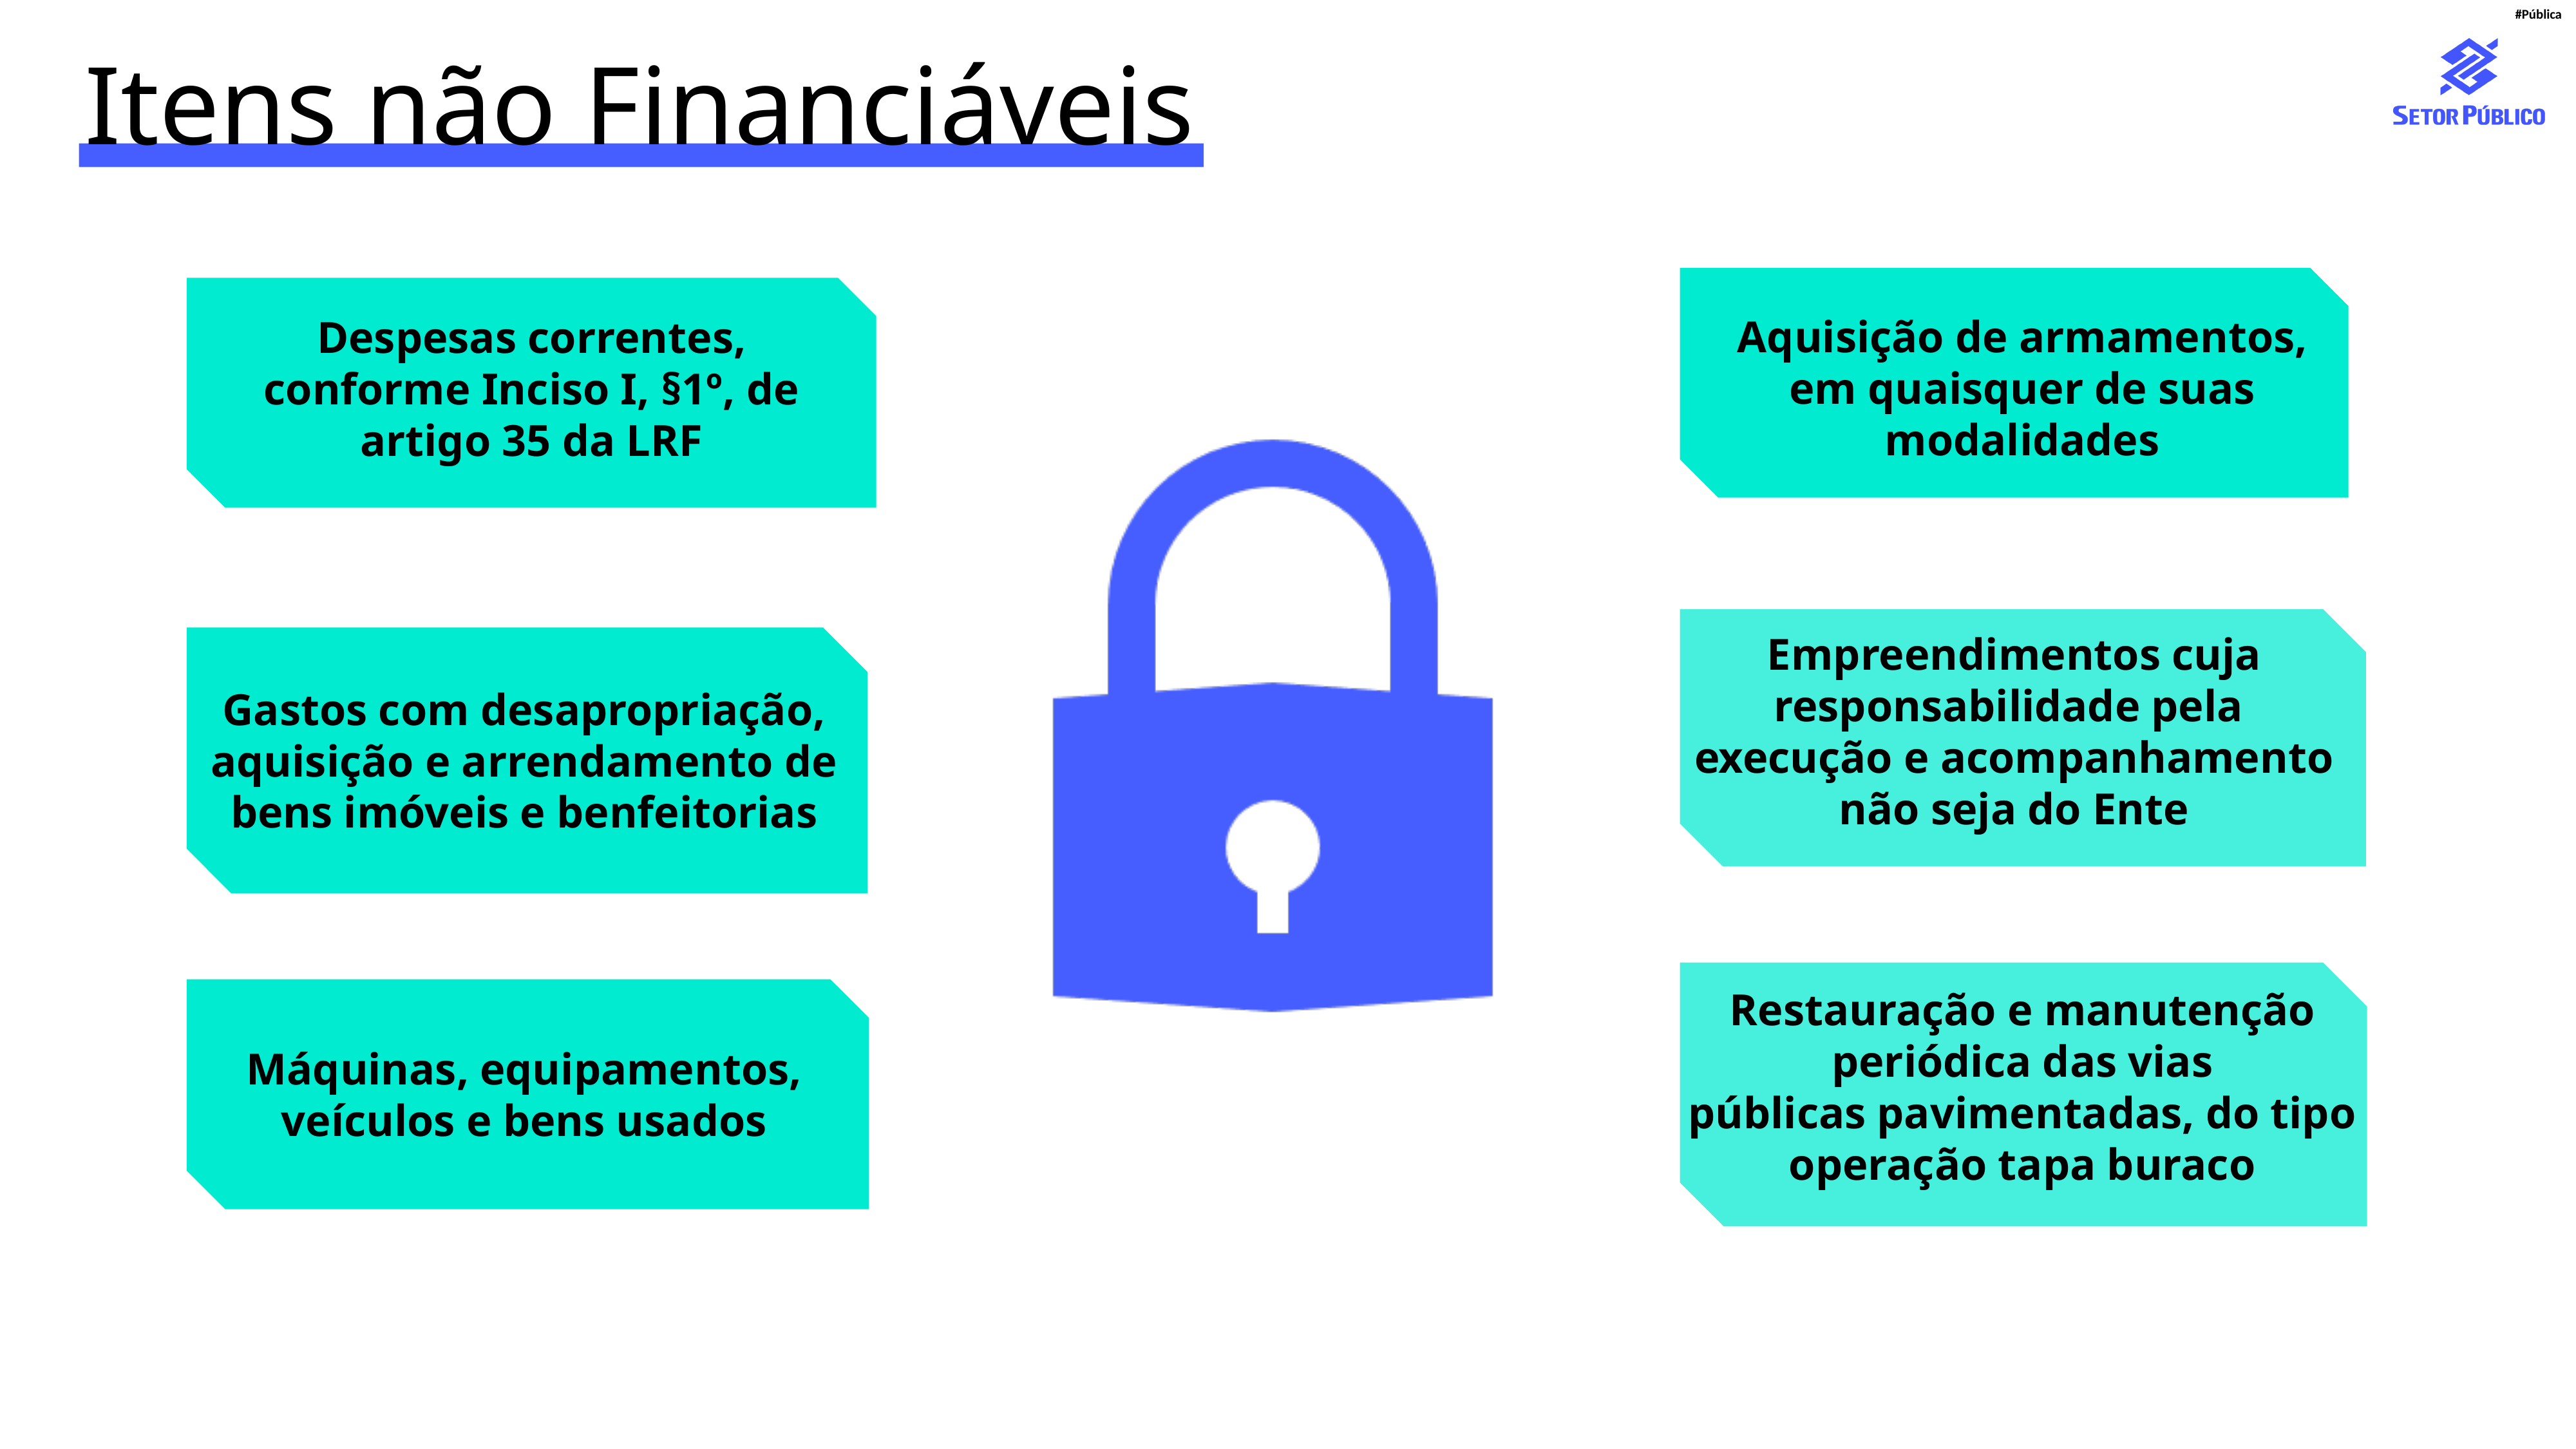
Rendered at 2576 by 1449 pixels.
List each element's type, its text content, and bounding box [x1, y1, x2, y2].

text_box [187, 627, 867, 893]
text_box Gastos com desapropriação, aquisição e arrendamento de bens imóveis e benfeitorias [191, 677, 858, 842]
text_box [187, 979, 869, 1209]
title Itens não Financiáveis [79, 34, 1719, 169]
text_box [1680, 609, 2336, 622]
text_box [1690, 1193, 2367, 1227]
text_box [187, 278, 876, 508]
text_box [1680, 962, 2338, 978]
text_box Aquisição de armamentos, em quaisquer de suas modalidades [1653, 305, 2392, 469]
text_box Restauração e manutenção periódica das vias públicas pavimentadas, do tipo operação tapa buraco [1674, 978, 2371, 1193]
picture [897, 350, 1650, 1103]
picture [2393, 38, 2545, 125]
text_box Despesas correntes, conforme Inciso I, §1º, de artigo 35 da LRF [241, 305, 822, 522]
text_box [1694, 838, 2366, 867]
text_box [1689, 469, 2349, 498]
text_box [1680, 267, 2347, 305]
text_box Máquinas, equipamentos, veículos e bens usados [191, 1037, 858, 1150]
text_box Empreendimentos cuja responsabilidade pela execução e acompanhamento não seja do Ente [1650, 622, 2399, 838]
